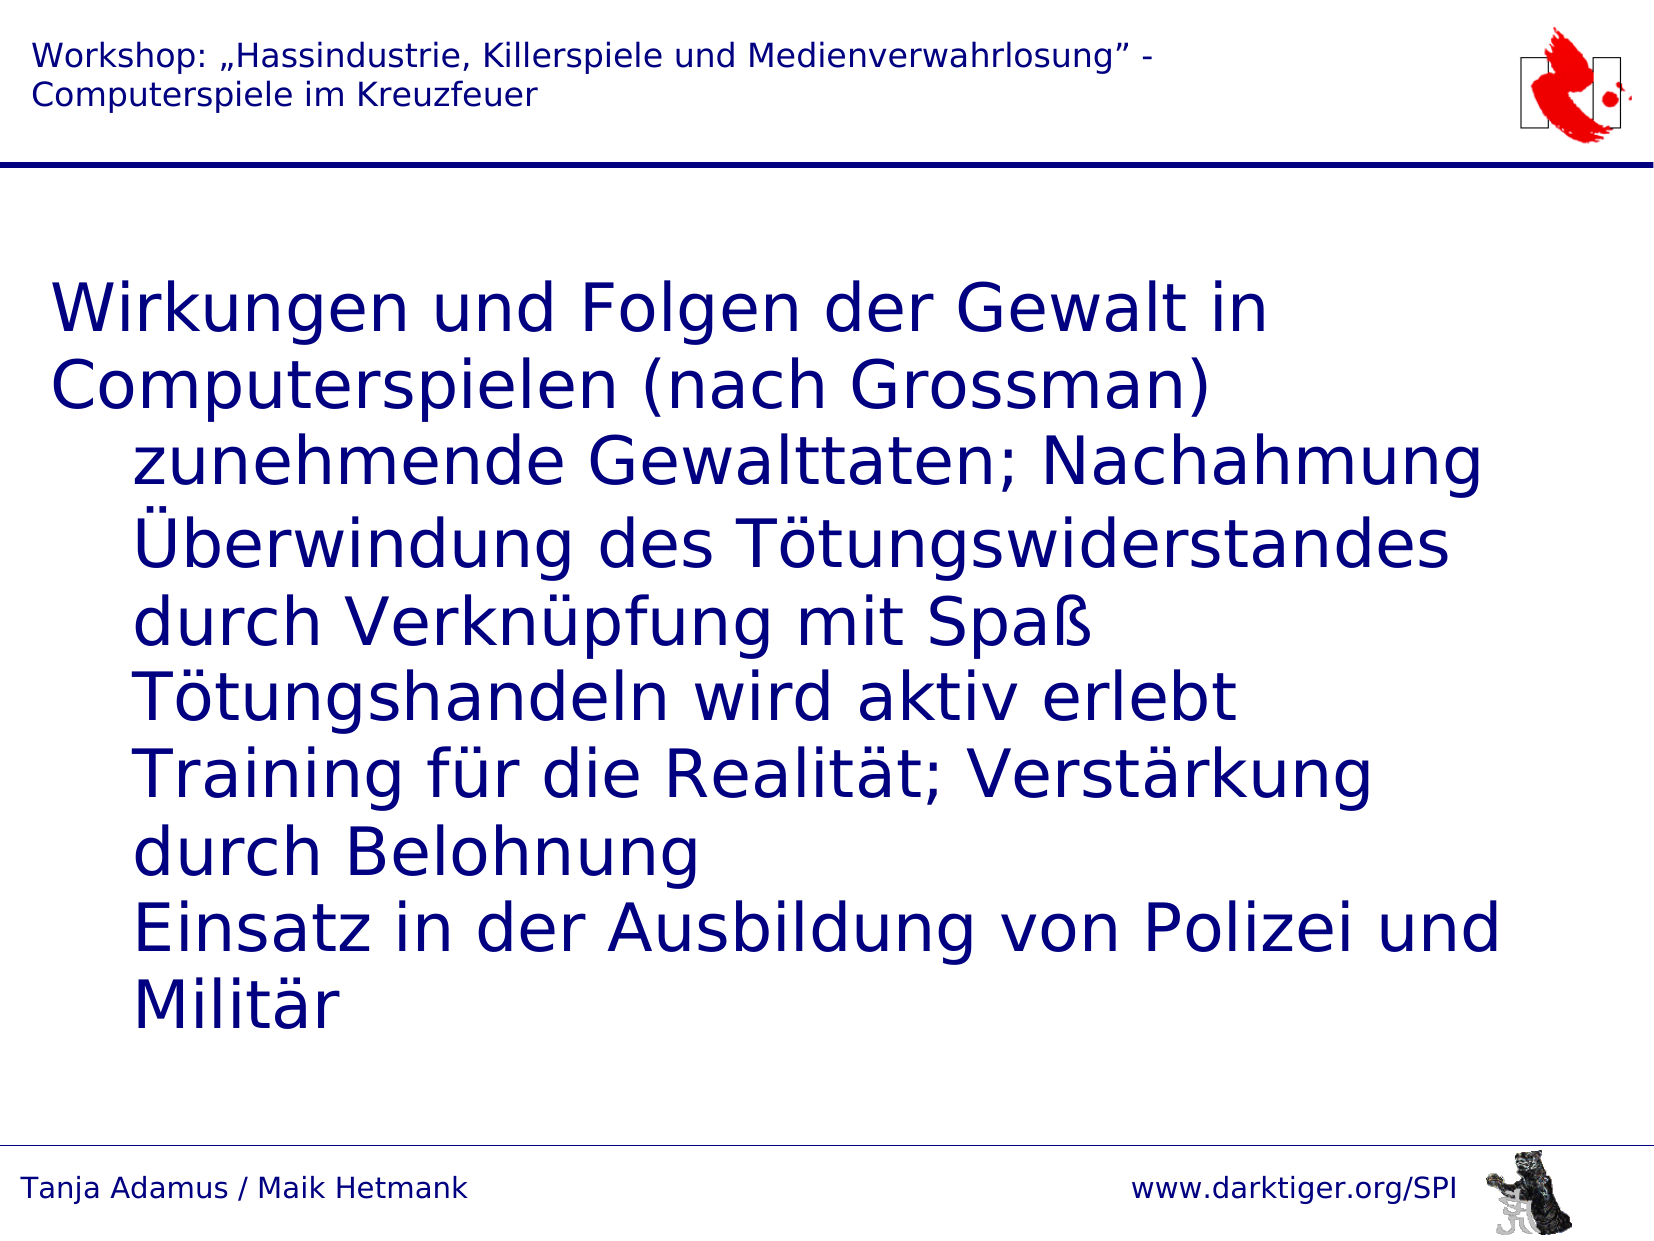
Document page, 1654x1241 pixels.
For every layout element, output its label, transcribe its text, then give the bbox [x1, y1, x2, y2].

text_box Training für die Realität; Verstärkung durch Belohnung [118, 728, 1595, 881]
text_box Tötungshandeln wird aktiv erlebt [118, 651, 1595, 728]
text_box Wirkungen und Folgen der Gewalt in Computerspielen (nach Grossman) [35, 261, 1565, 433]
text_box Einsatz in der Ausbildung von Polizei und Militär [118, 881, 1595, 1053]
picture [1486, 1150, 1572, 1235]
text_box Workshop: „Hassindustrie, Killerspiele und Medienverwahrlosung” - Computerspiele im Kreuzfeuer [16, 29, 1418, 178]
picture [1503, 16, 1632, 148]
text_box Überwindung des Tötungswiderstandes durch Verknüpfung mit Spaß [118, 497, 1595, 651]
text_box zunehmende Gewalttaten; Nachahmung [118, 415, 1595, 497]
